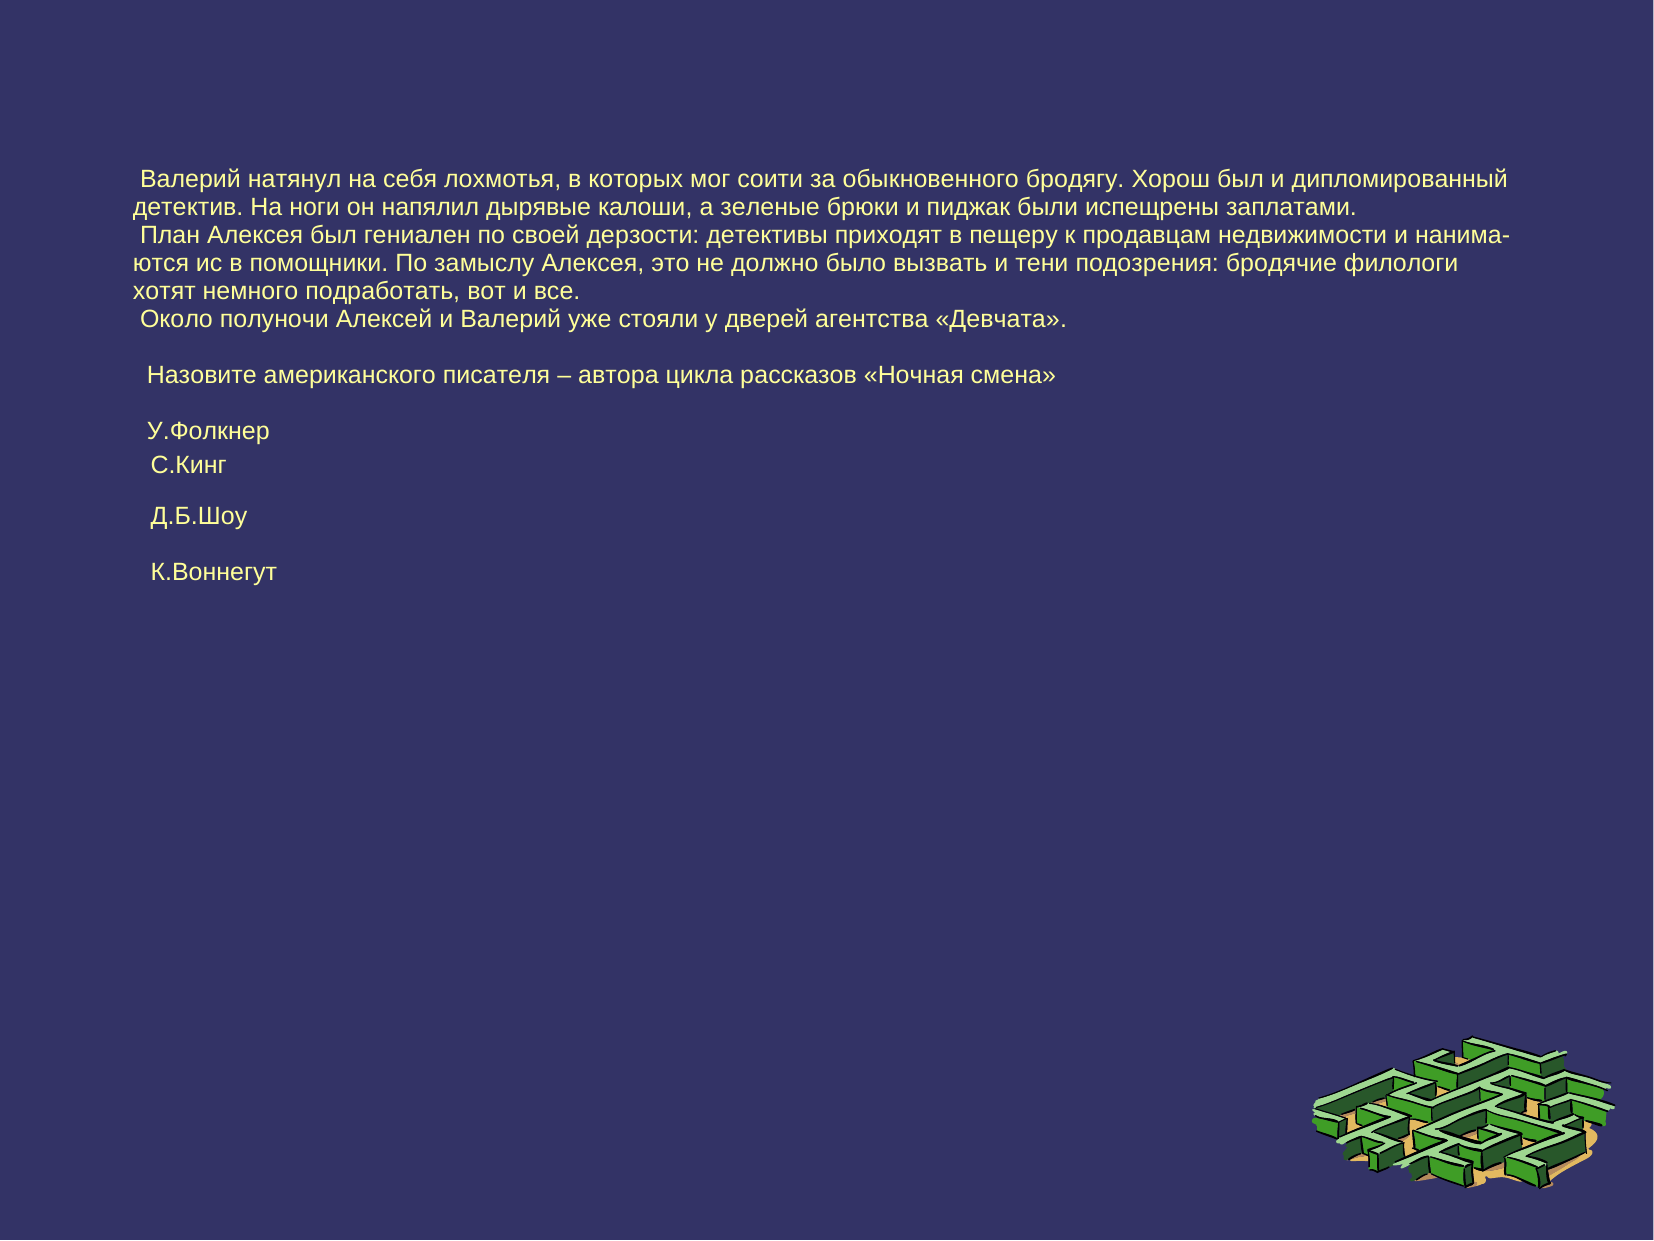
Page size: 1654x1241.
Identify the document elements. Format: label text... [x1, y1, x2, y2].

text_box Валерий натянул на себя лохмотья, в которых мог соити за обыкновенного бродягу. Хорош был и дипломированный детектив. На ноги он напялил дырявые калоши, а зеленые брюки и пиджак были испещрены заплатами. План Алексея был гениален по своей дерзости: детективы приходят в пещеру к продавцам недвижимости и нанима- ются ис в помощники. По замыслу Алексея, это не должно было вызвать и тени подозрения: бродячие филологи хотят немного подработать, вот и все. Около полуночи Алексей и Валерий уже стояли у дверей агентства «Девчата». Назовите американского писателя – автора цикла рассказов «Ночная смена» У.Фолкнер [118, 157, 1565, 452]
text_box Д.Б.Шоу К.Воннегут [135, 494, 845, 594]
text_box С.Кинг [135, 442, 338, 493]
